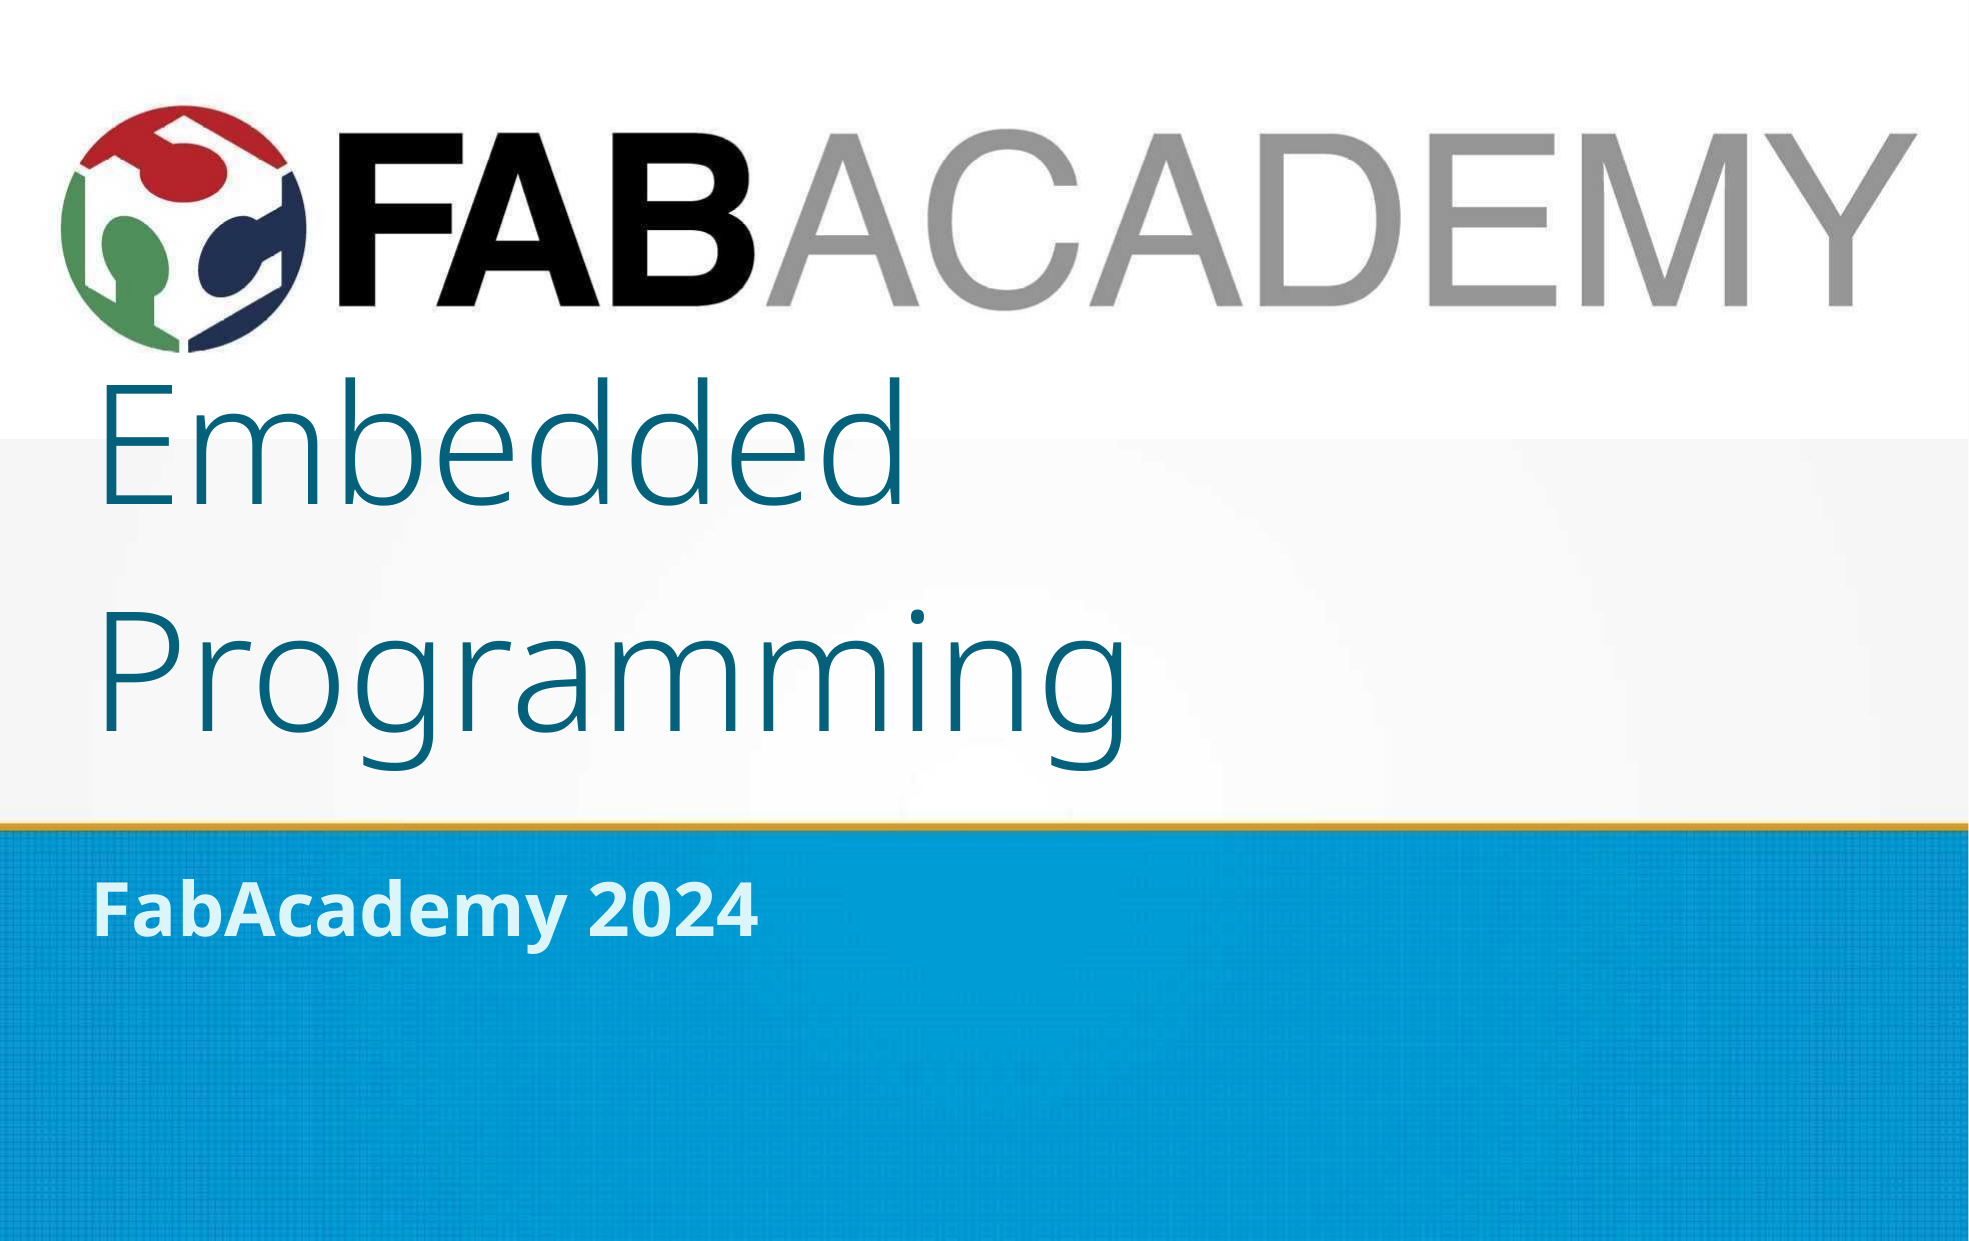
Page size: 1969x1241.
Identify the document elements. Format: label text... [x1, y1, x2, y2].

title Embedded Programming [90, 49, 1862, 781]
subtitle FabAcademy 2024 [90, 855, 1861, 1111]
picture [0, 0, 1969, 835]
